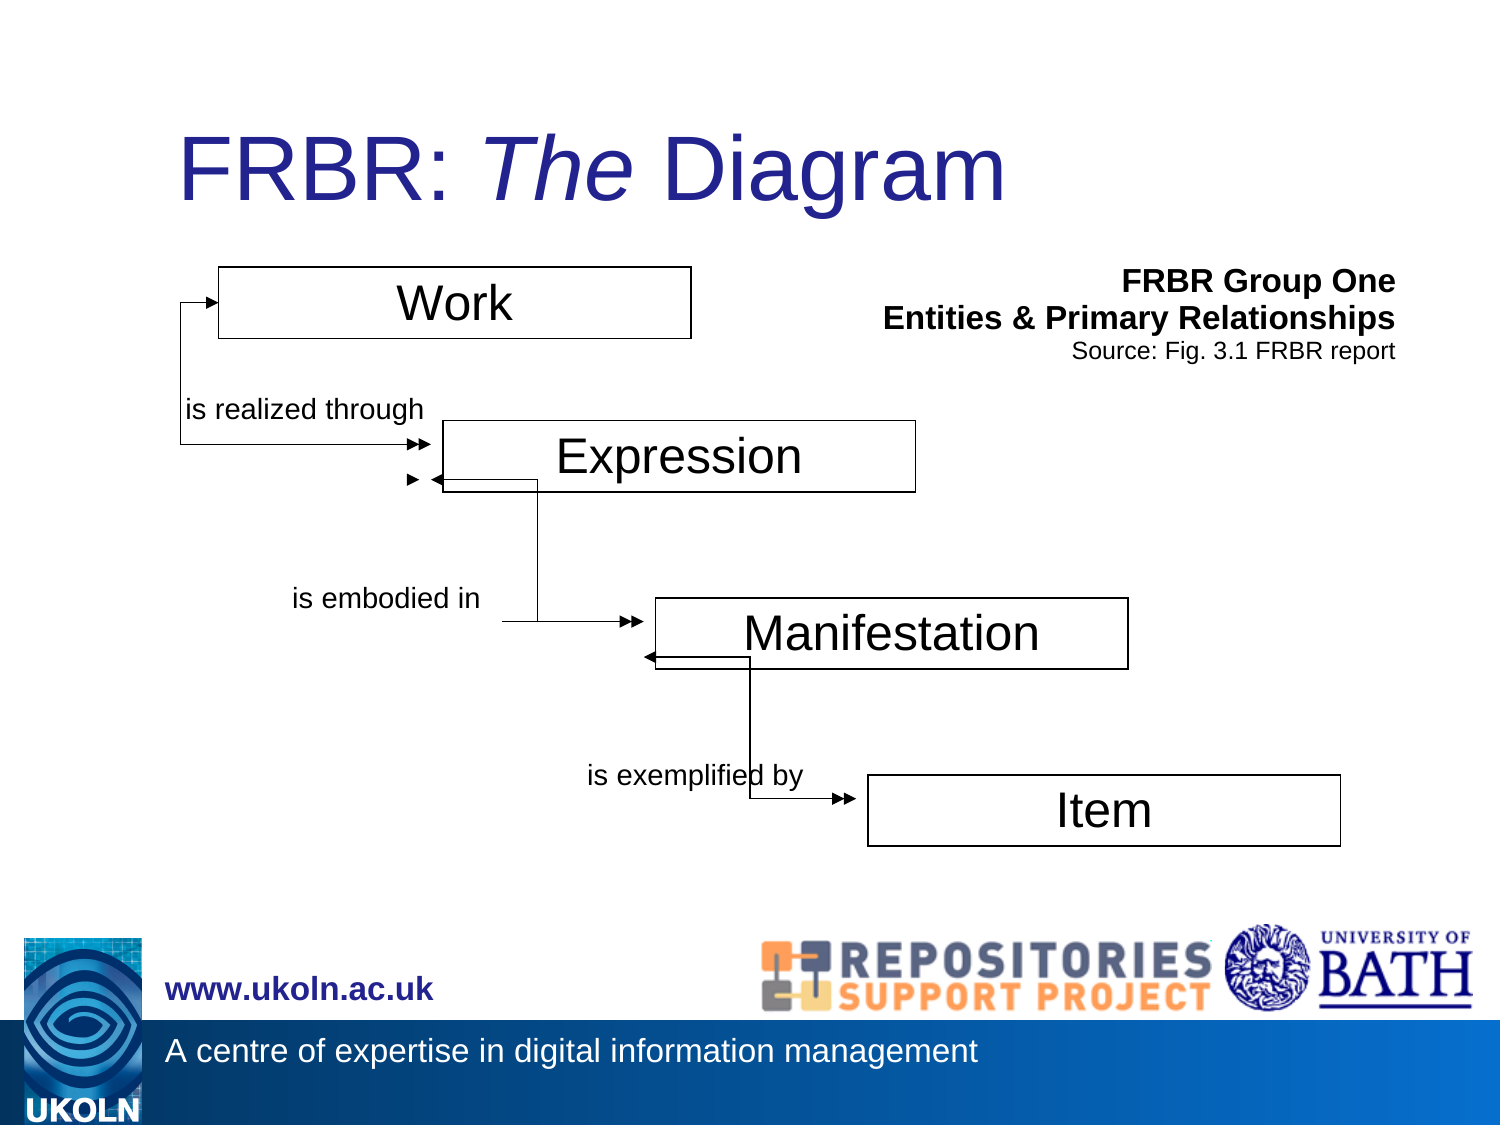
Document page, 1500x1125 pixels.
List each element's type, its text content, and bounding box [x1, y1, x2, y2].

text_box is embodied in [277, 574, 496, 623]
text_box Expression [442, 420, 916, 492]
picture [1224, 924, 1473, 1015]
picture [761, 940, 1212, 1013]
title FRBR: The Diagram [162, 87, 1375, 250]
text_box Item [868, 774, 1341, 847]
text_box Expression [442, 480, 537, 492]
text_box FRBR Group One Entities & Primary Relationships Source: Fig. 3.1 FRBR report [868, 255, 1412, 373]
text_box is realized through [170, 385, 440, 434]
text_box is exemplified by [572, 751, 819, 800]
text_box Work [218, 267, 691, 339]
picture [24, 950, 142, 1125]
text_box Manifestation [655, 597, 1128, 670]
text_box Manifestation [655, 658, 749, 670]
